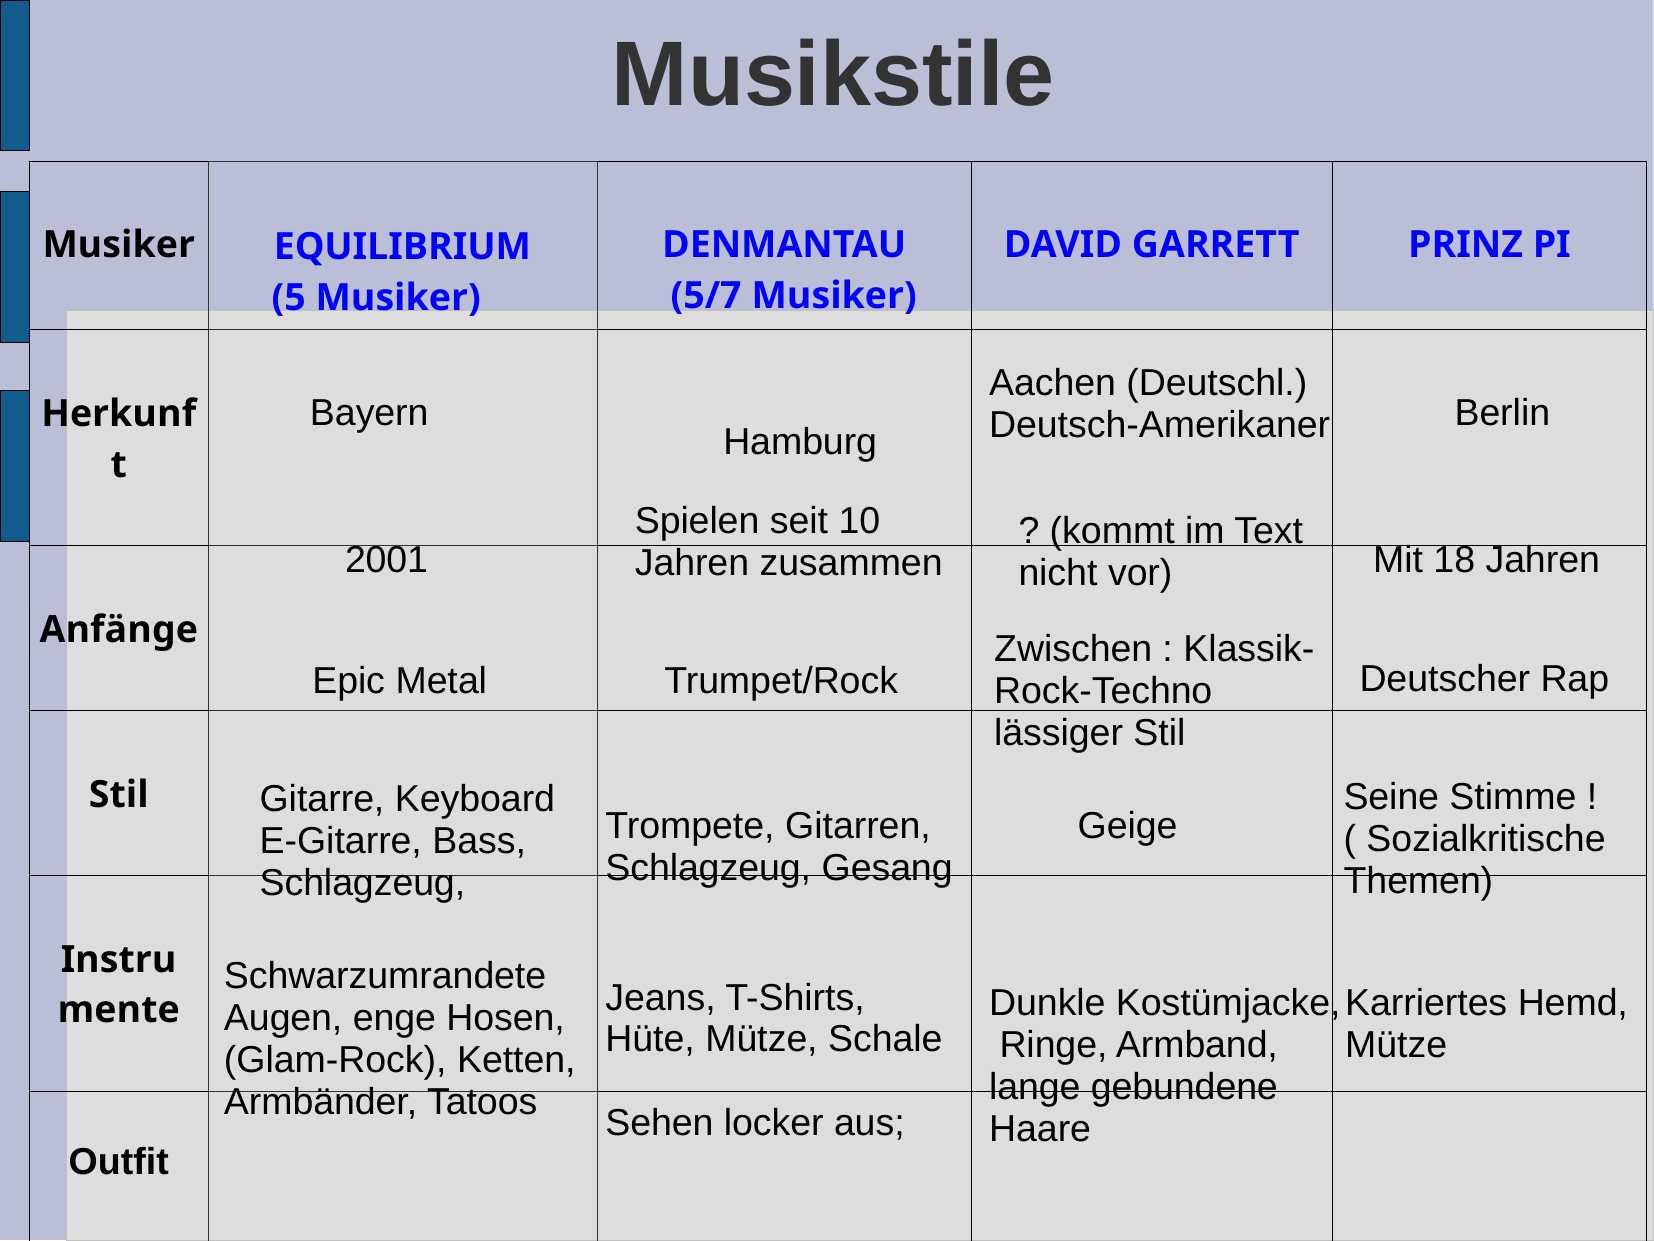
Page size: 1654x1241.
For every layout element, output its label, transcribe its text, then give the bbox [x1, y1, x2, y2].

table_cell [598, 330, 971, 545]
table_header PRINZ PI [1333, 162, 1646, 329]
text_box Seine Stimme ! ( Sozialkritische Themen) [1328, 767, 1631, 916]
text_box Epic Metal [297, 651, 502, 709]
title Musikstile [76, 0, 1565, 148]
table_cell [975, 502, 1003, 545]
table_cell [1333, 330, 1646, 545]
table_cell [972, 546, 1003, 710]
text_box Hamburg [708, 413, 916, 491]
table_cell [1333, 546, 1646, 710]
table_cell [972, 711, 1062, 875]
text_box Berlin [1439, 383, 1565, 443]
table_cell Anfänge [30, 546, 208, 710]
table_cell [1333, 876, 1646, 974]
text_box Jeans, T-Shirts, Hüte, Mütze, Schale Sehen locker aus; [590, 968, 958, 1152]
table_cell [209, 711, 597, 875]
table_header EQUILIBRIUM (5 Musiker) [209, 162, 597, 329]
text_box ? (kommt im Text nicht vor) [1003, 501, 1329, 620]
text_box Schwarzumrandete Augen, enge Hosen, (Glam-Rock), Ketten, Armbänder, Tatoos [209, 947, 602, 1131]
table_cell [209, 1131, 597, 1241]
text_box 2001 [330, 531, 443, 591]
table_cell [209, 546, 597, 710]
table_header DENMANTAU (5/7 Musiker) [598, 162, 971, 329]
table_cell [598, 1092, 971, 1241]
text_box Deutscher Rap [1344, 649, 1625, 739]
table_header DAVID GARRETT [972, 162, 1332, 329]
table_cell [1193, 798, 1328, 875]
text_box Spielen seit 10 Jahren zusammen [620, 491, 975, 591]
table_cell Herkunft [30, 330, 208, 545]
table_cell [209, 330, 597, 545]
text_box Aachen (Deutschl.) Deutsch-Amerikaner [974, 354, 1359, 502]
table_cell [1333, 711, 1646, 875]
table_cell [598, 711, 971, 875]
text_box Zwischen : Klassik- Rock-Techno lässiger Stil [979, 620, 1329, 798]
table_cell Stil [30, 711, 208, 875]
table_cell [972, 876, 1332, 1091]
text_box Geige [1062, 797, 1193, 973]
table_cell [598, 876, 971, 1091]
text_box Dunkle Kostümjacke, Ringe, Armband, lange gebundene Haare [974, 974, 1359, 1182]
text_box Trompete, Gitarren, Schlagzeug, Gesang [590, 797, 968, 916]
text_box Gitarre, Keyboard E-Gitarre, Bass, Schlagzeug, [244, 769, 570, 911]
table_cell Instru mente [30, 876, 208, 1091]
table_header Musiker [30, 162, 208, 329]
table_cell [598, 546, 971, 710]
table_cell [1333, 1092, 1646, 1241]
text_box Karriertes Hemd, Mütze [1330, 974, 1654, 1074]
table_cell [209, 876, 597, 947]
table_cell [972, 1092, 1332, 1241]
text_box Mit 18 Jahren [1358, 531, 1615, 591]
table_cell [972, 330, 1332, 491]
text_box Bayern [295, 383, 443, 441]
text_box Trumpet/Rock [649, 651, 914, 709]
table_cell Outfit [30, 1092, 208, 1241]
table_cell [1359, 1074, 1646, 1091]
